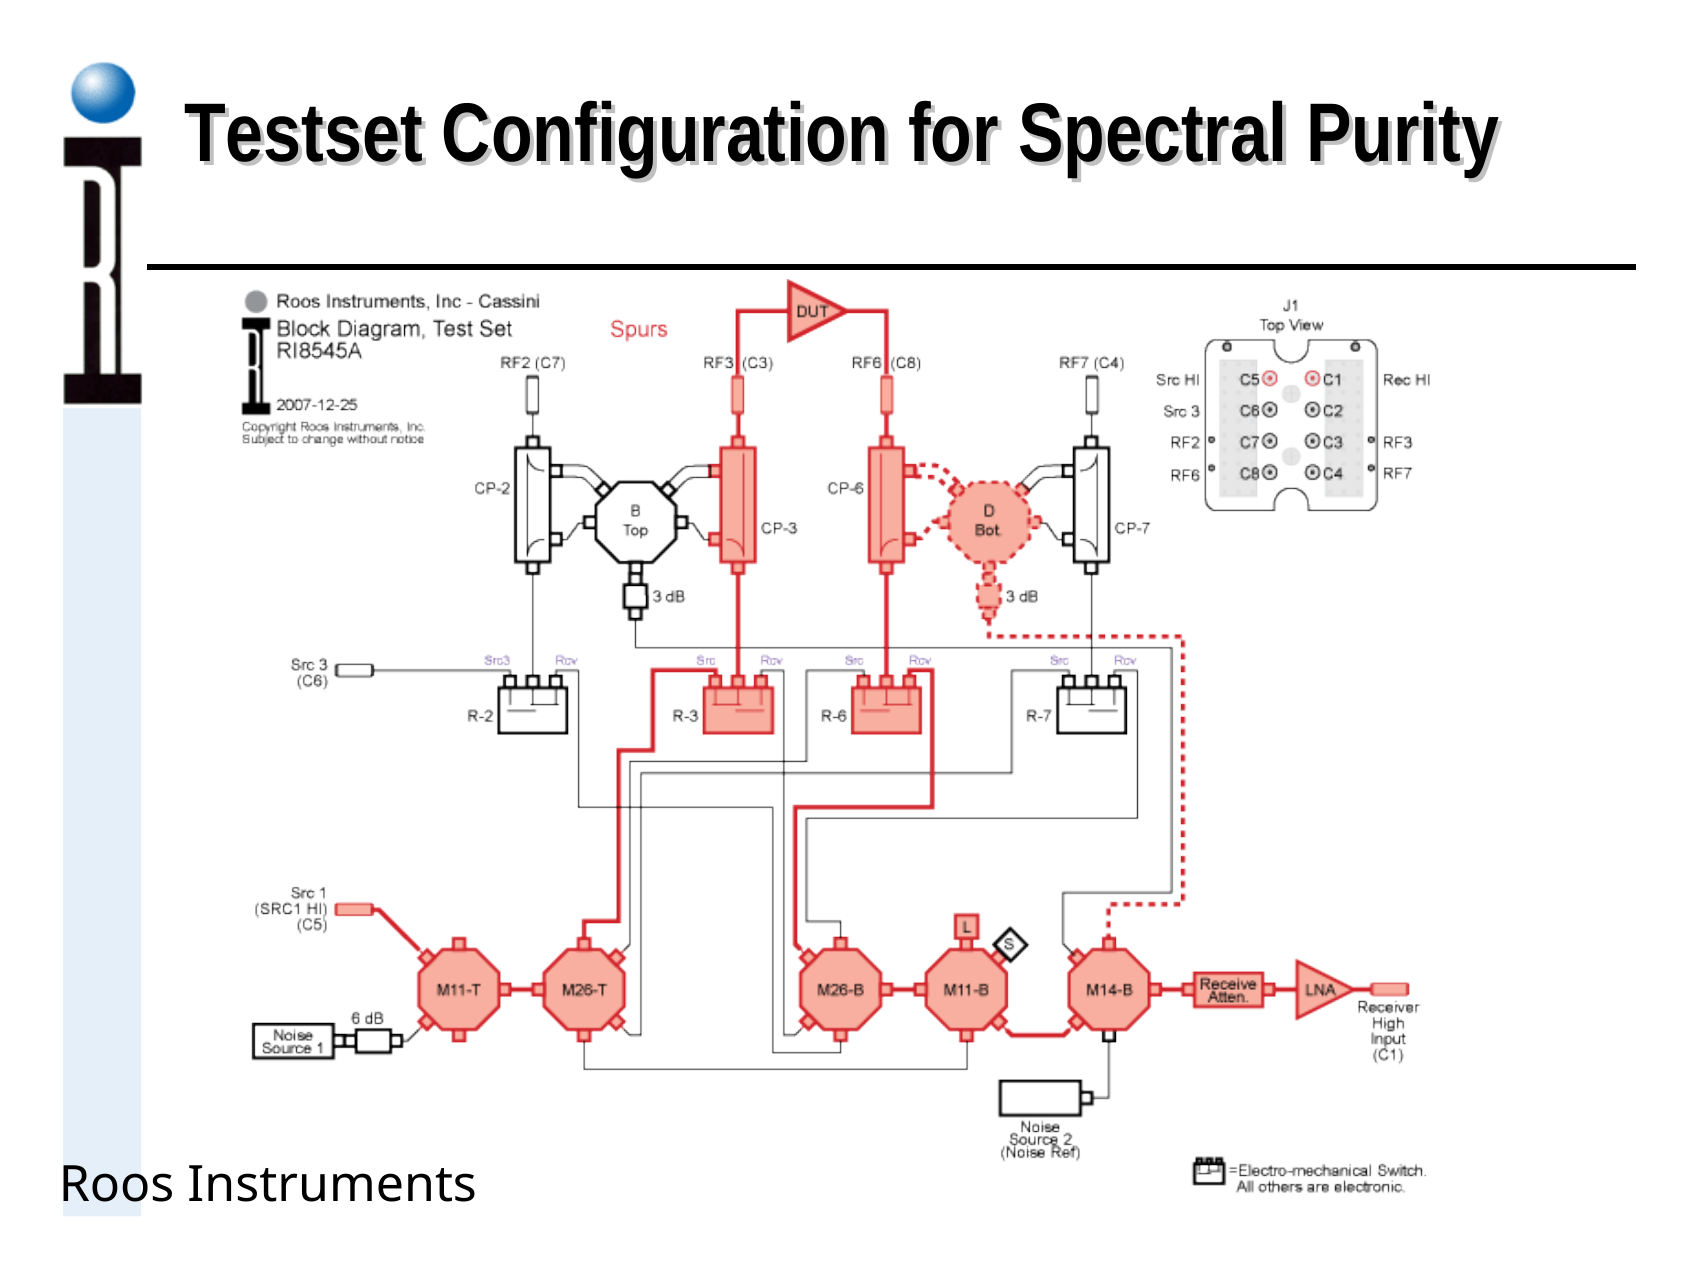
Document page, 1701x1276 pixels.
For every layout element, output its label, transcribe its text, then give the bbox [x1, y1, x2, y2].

picture [59, 58, 147, 411]
text_box Testset Configuration for Spectral Purity [184, 92, 1539, 280]
picture [241, 279, 1432, 1197]
